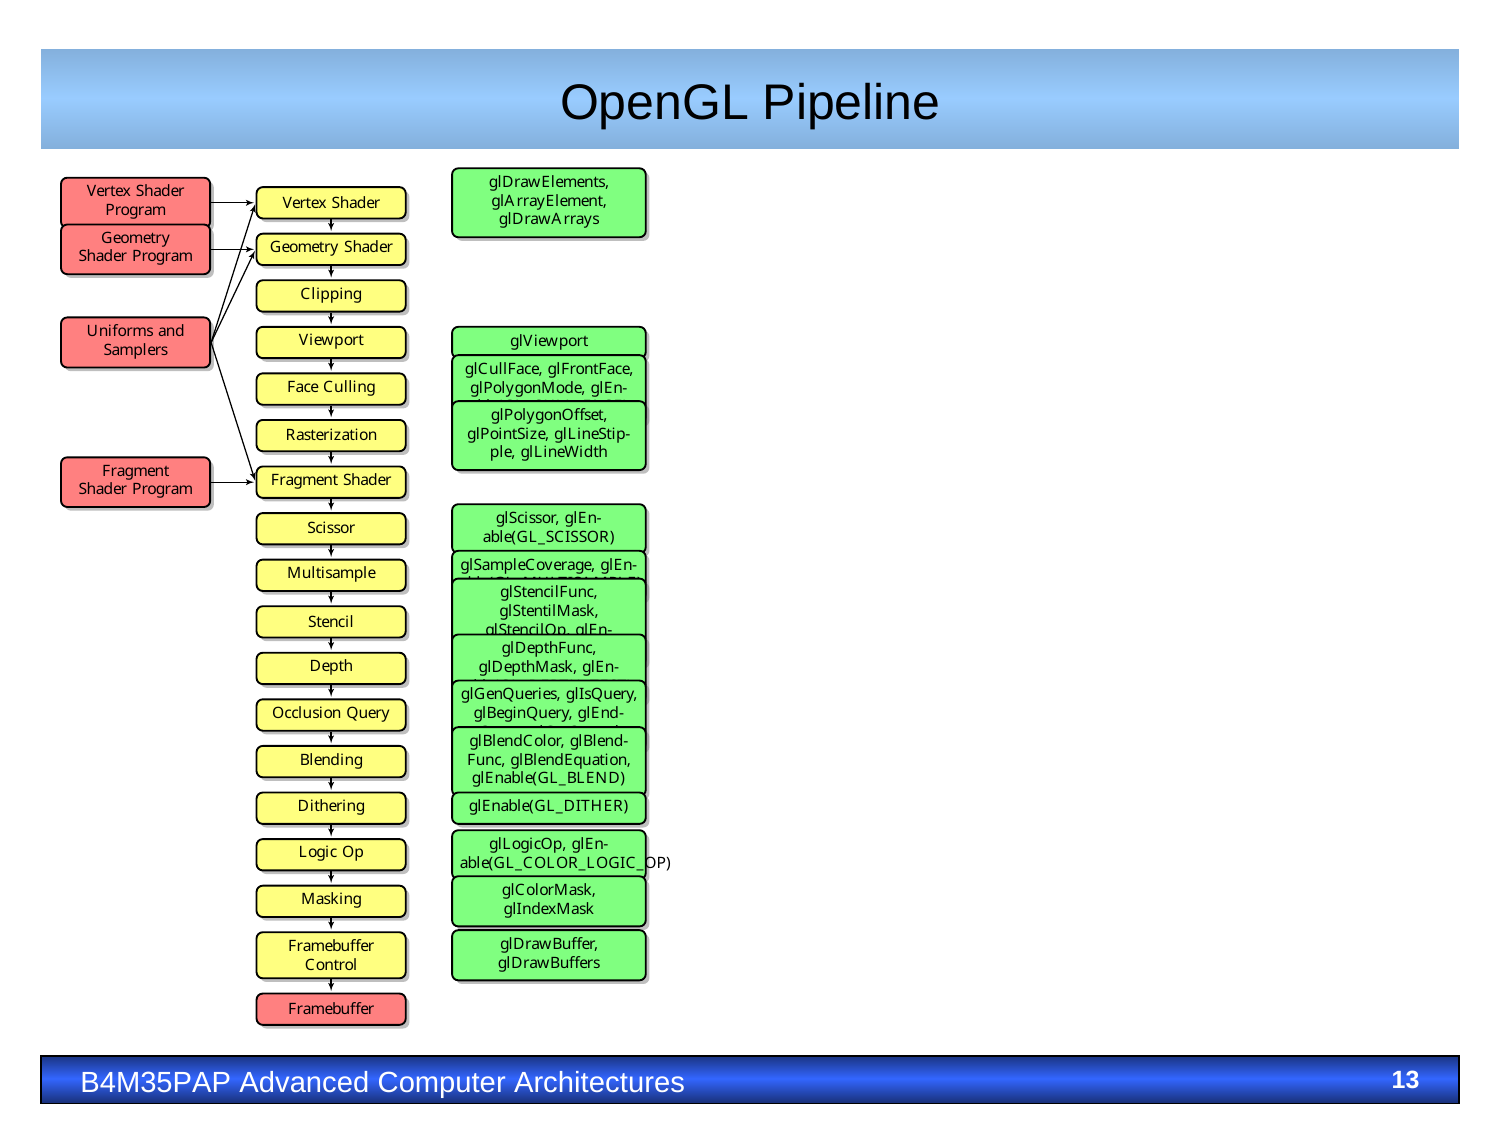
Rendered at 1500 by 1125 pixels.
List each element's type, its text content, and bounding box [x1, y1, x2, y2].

picture [47, 155, 683, 1041]
title OpenGL Pipeline [41, 49, 1459, 149]
